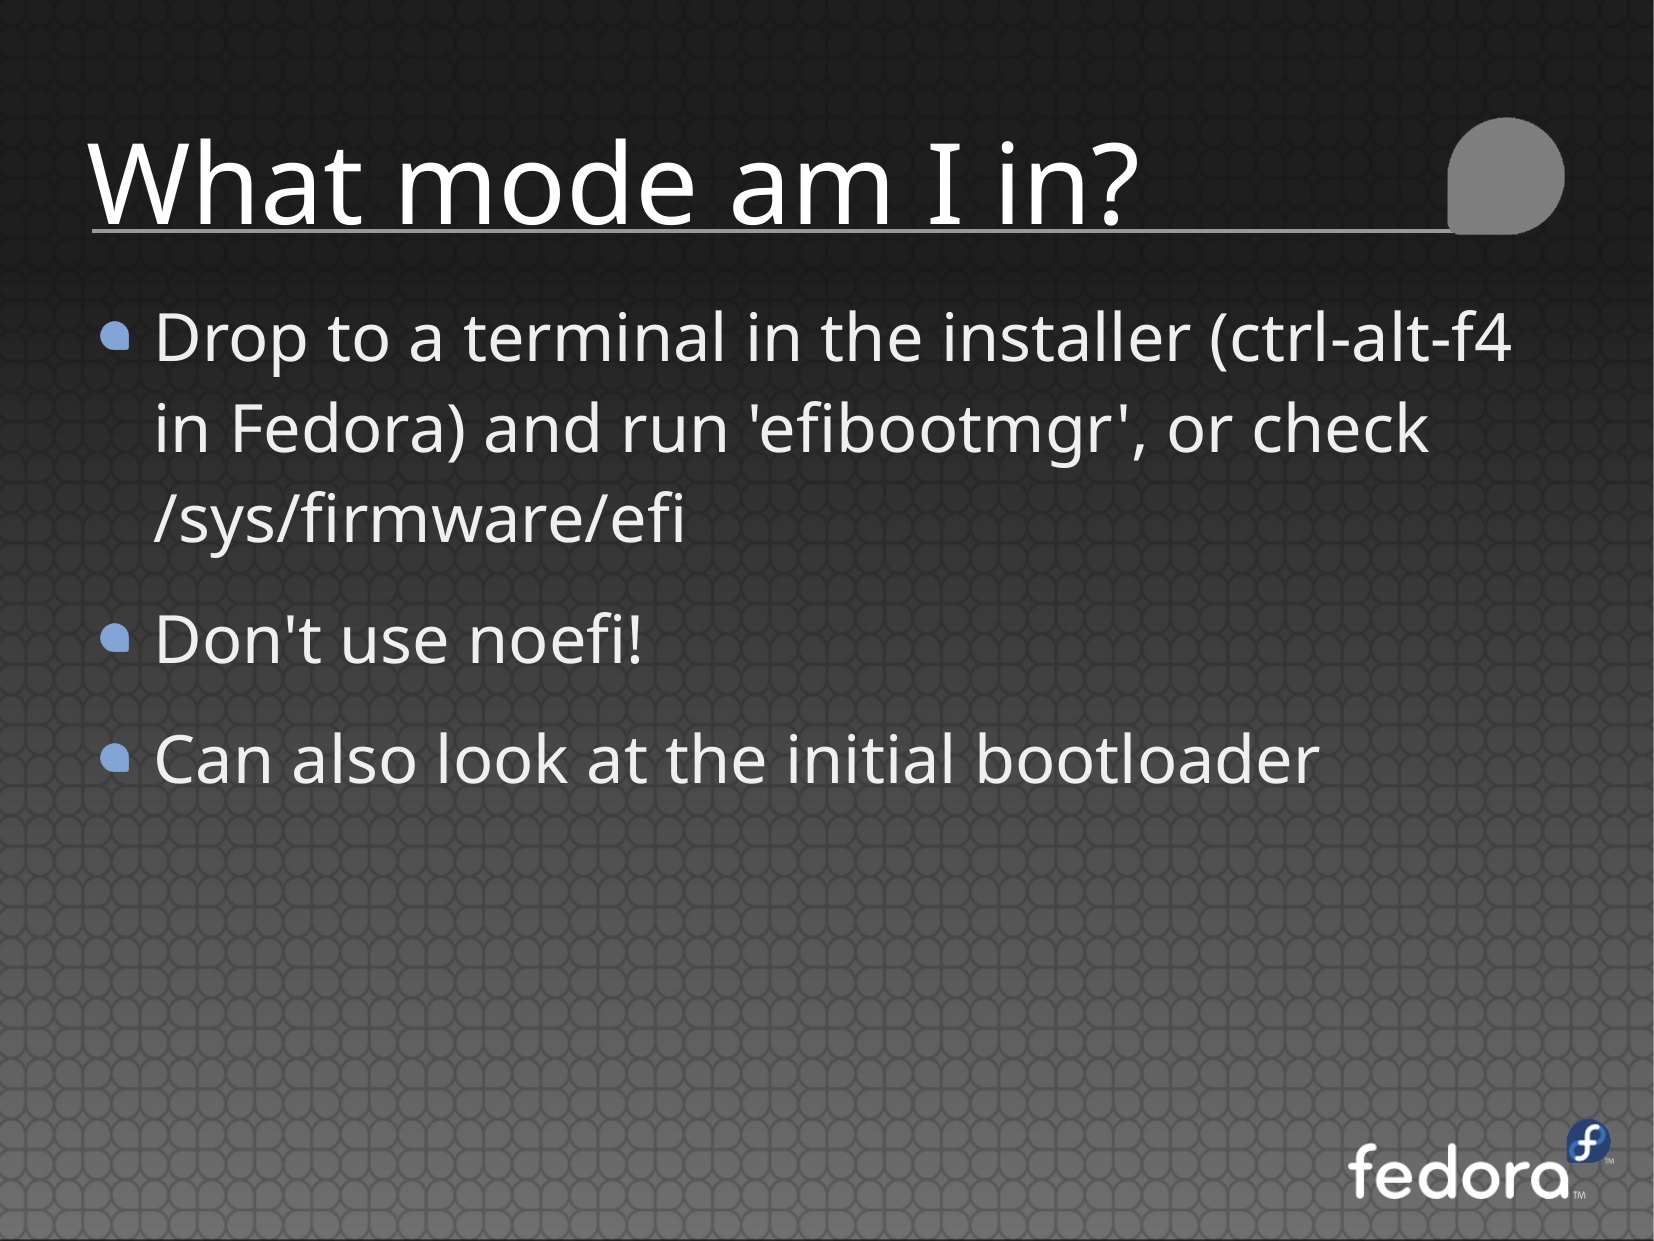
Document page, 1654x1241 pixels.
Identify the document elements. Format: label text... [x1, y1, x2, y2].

list Drop to a terminal in the installer (ctrl-alt-f4 in Fedora) and run 'efibootmgr', or check /sys/firmware/efi Don't use noefi! Can also look at the initial bootloader [82, 290, 1571, 1010]
title What mode am I in? [86, 112, 1576, 249]
picture [0, 0, 1654, 1241]
